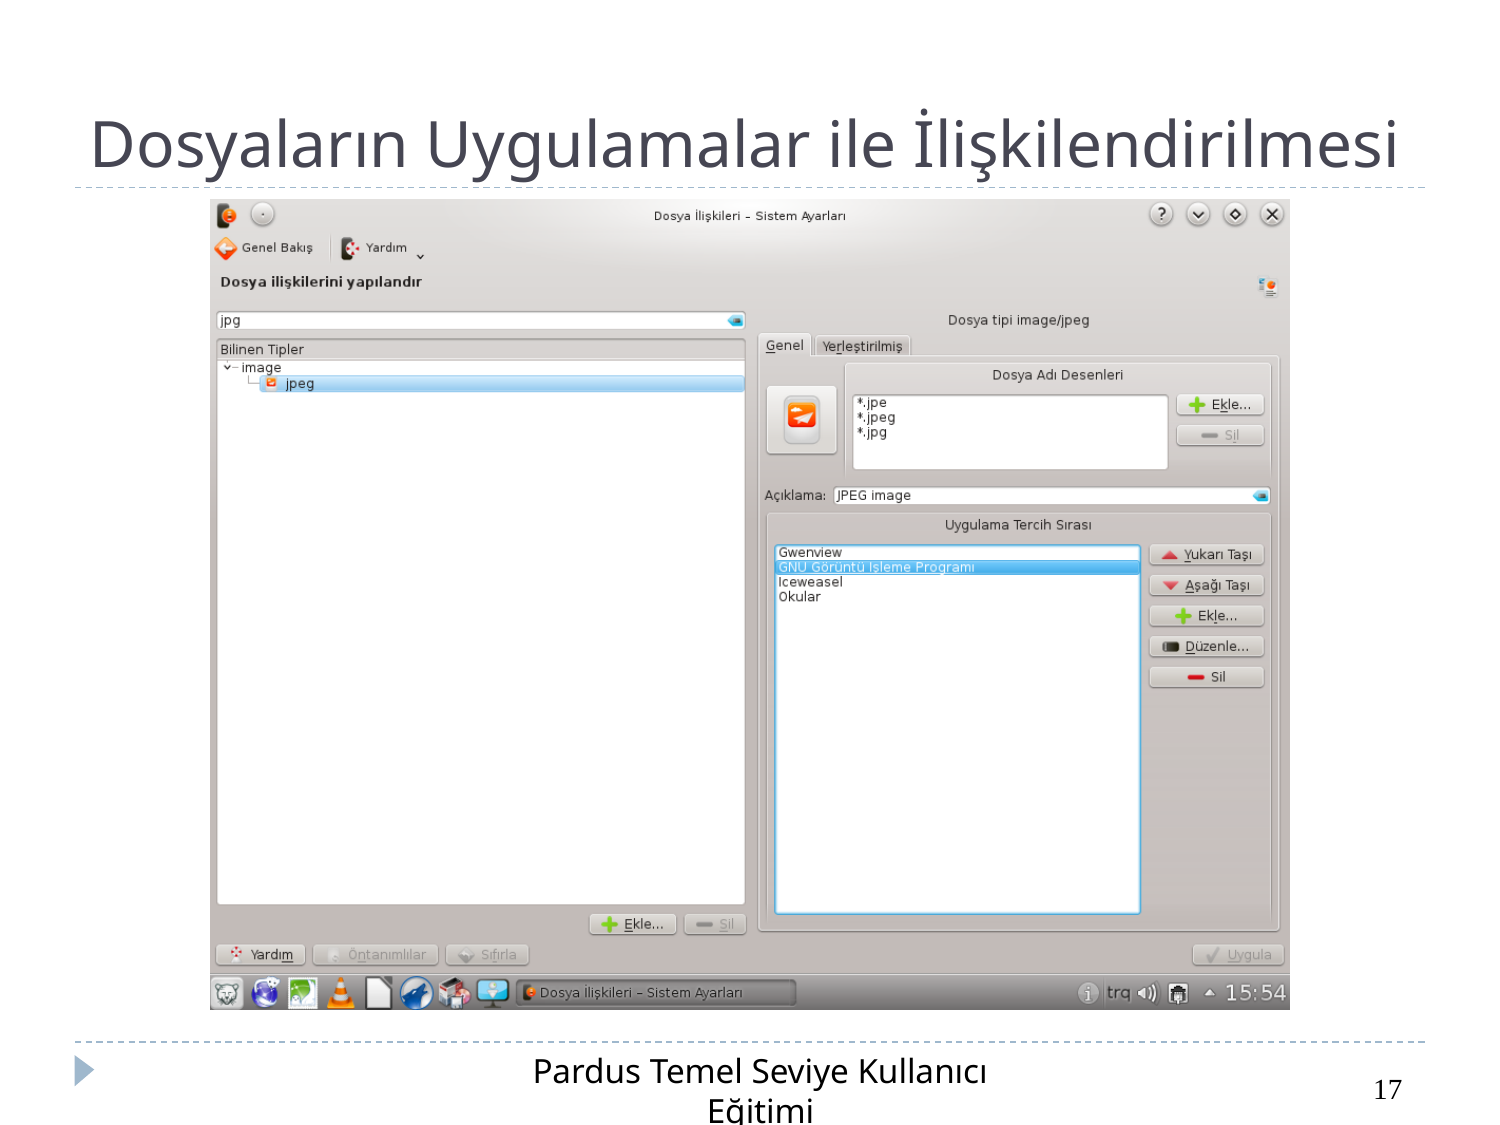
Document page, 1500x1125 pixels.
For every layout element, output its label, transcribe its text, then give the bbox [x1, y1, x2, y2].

picture [210, 199, 1290, 1010]
title Dosyaların Uygulamalar ile İlişkilendirilmesi [75, 24, 1425, 188]
